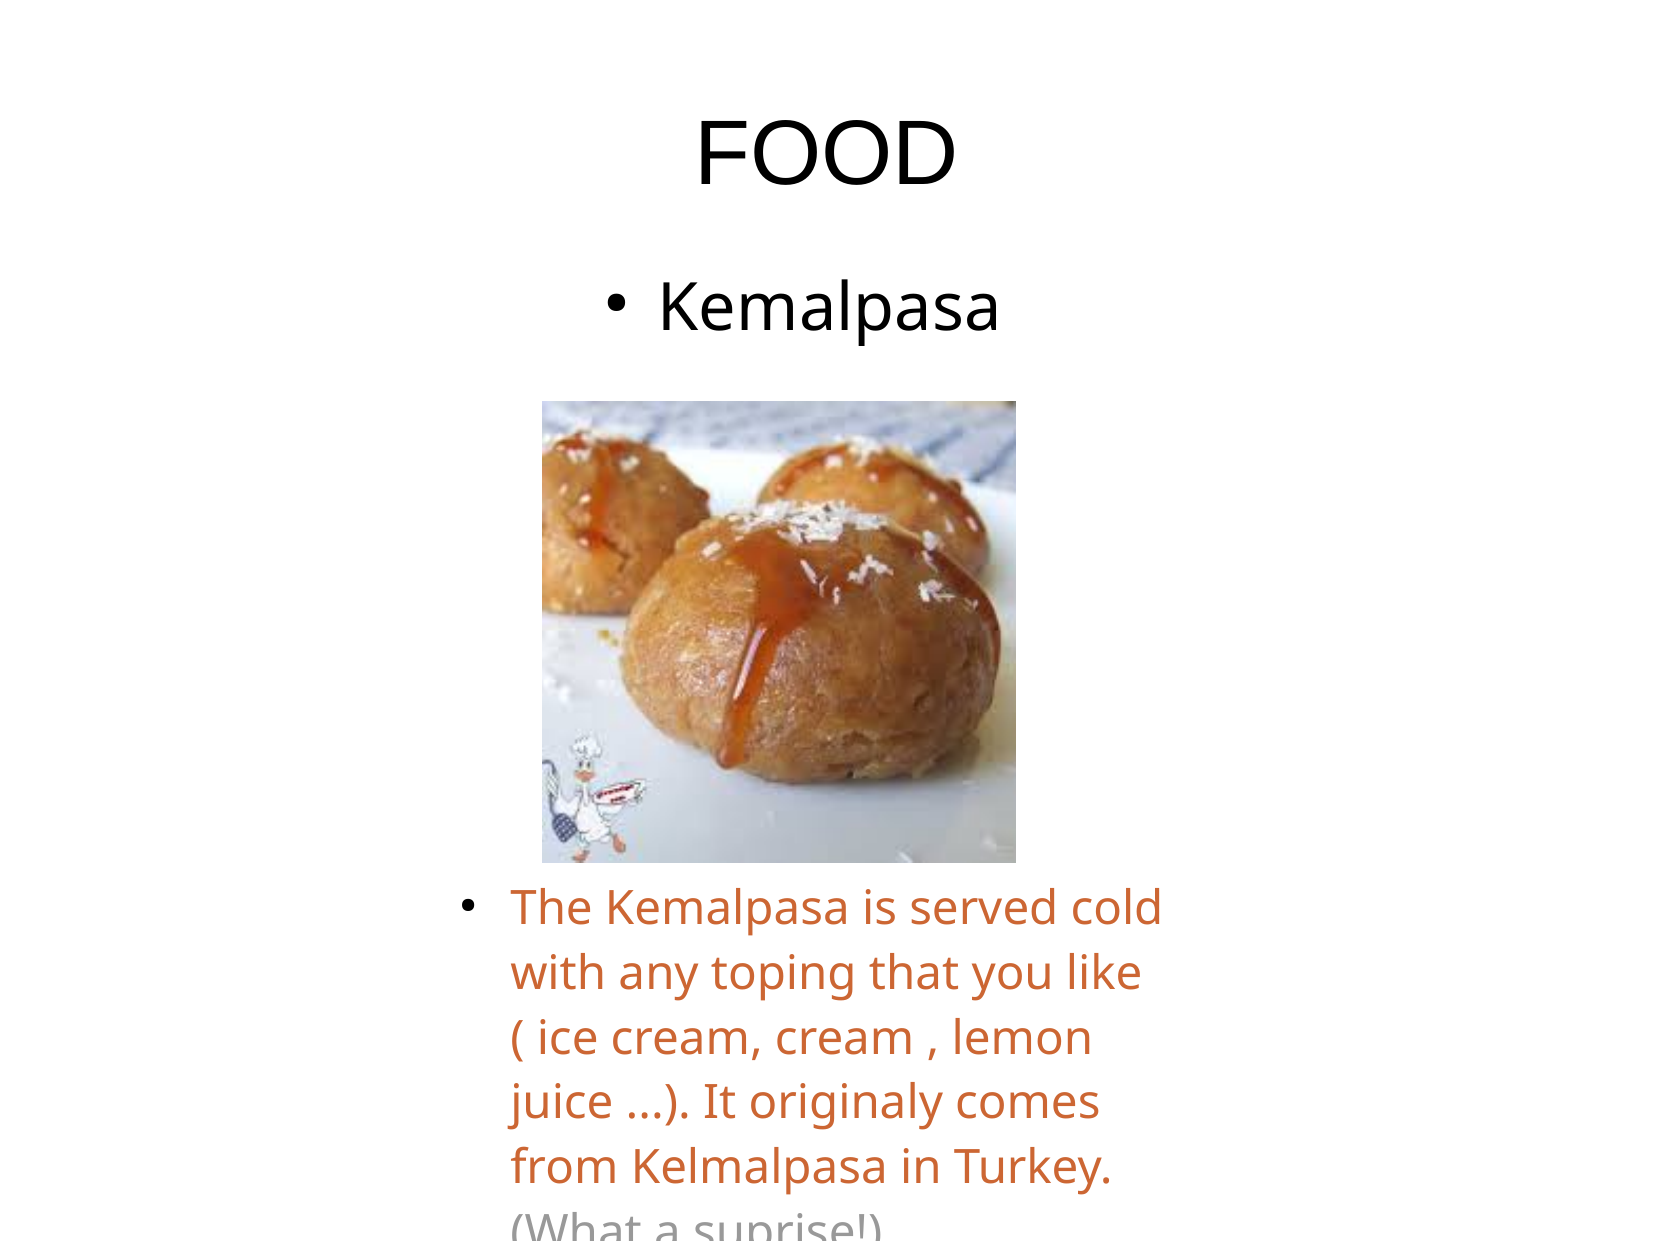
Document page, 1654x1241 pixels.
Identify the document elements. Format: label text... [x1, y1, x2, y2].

list Kemalpasa [431, 259, 1158, 650]
picture [542, 401, 1016, 863]
title FOOD [82, 49, 1571, 257]
list The Kemalpasa is served cold with any toping that you like ( ice cream, cream , lemon juice ...). It originaly comes from Kelmalpasa in Turkey.(What a suprise!) [443, 874, 1170, 1241]
